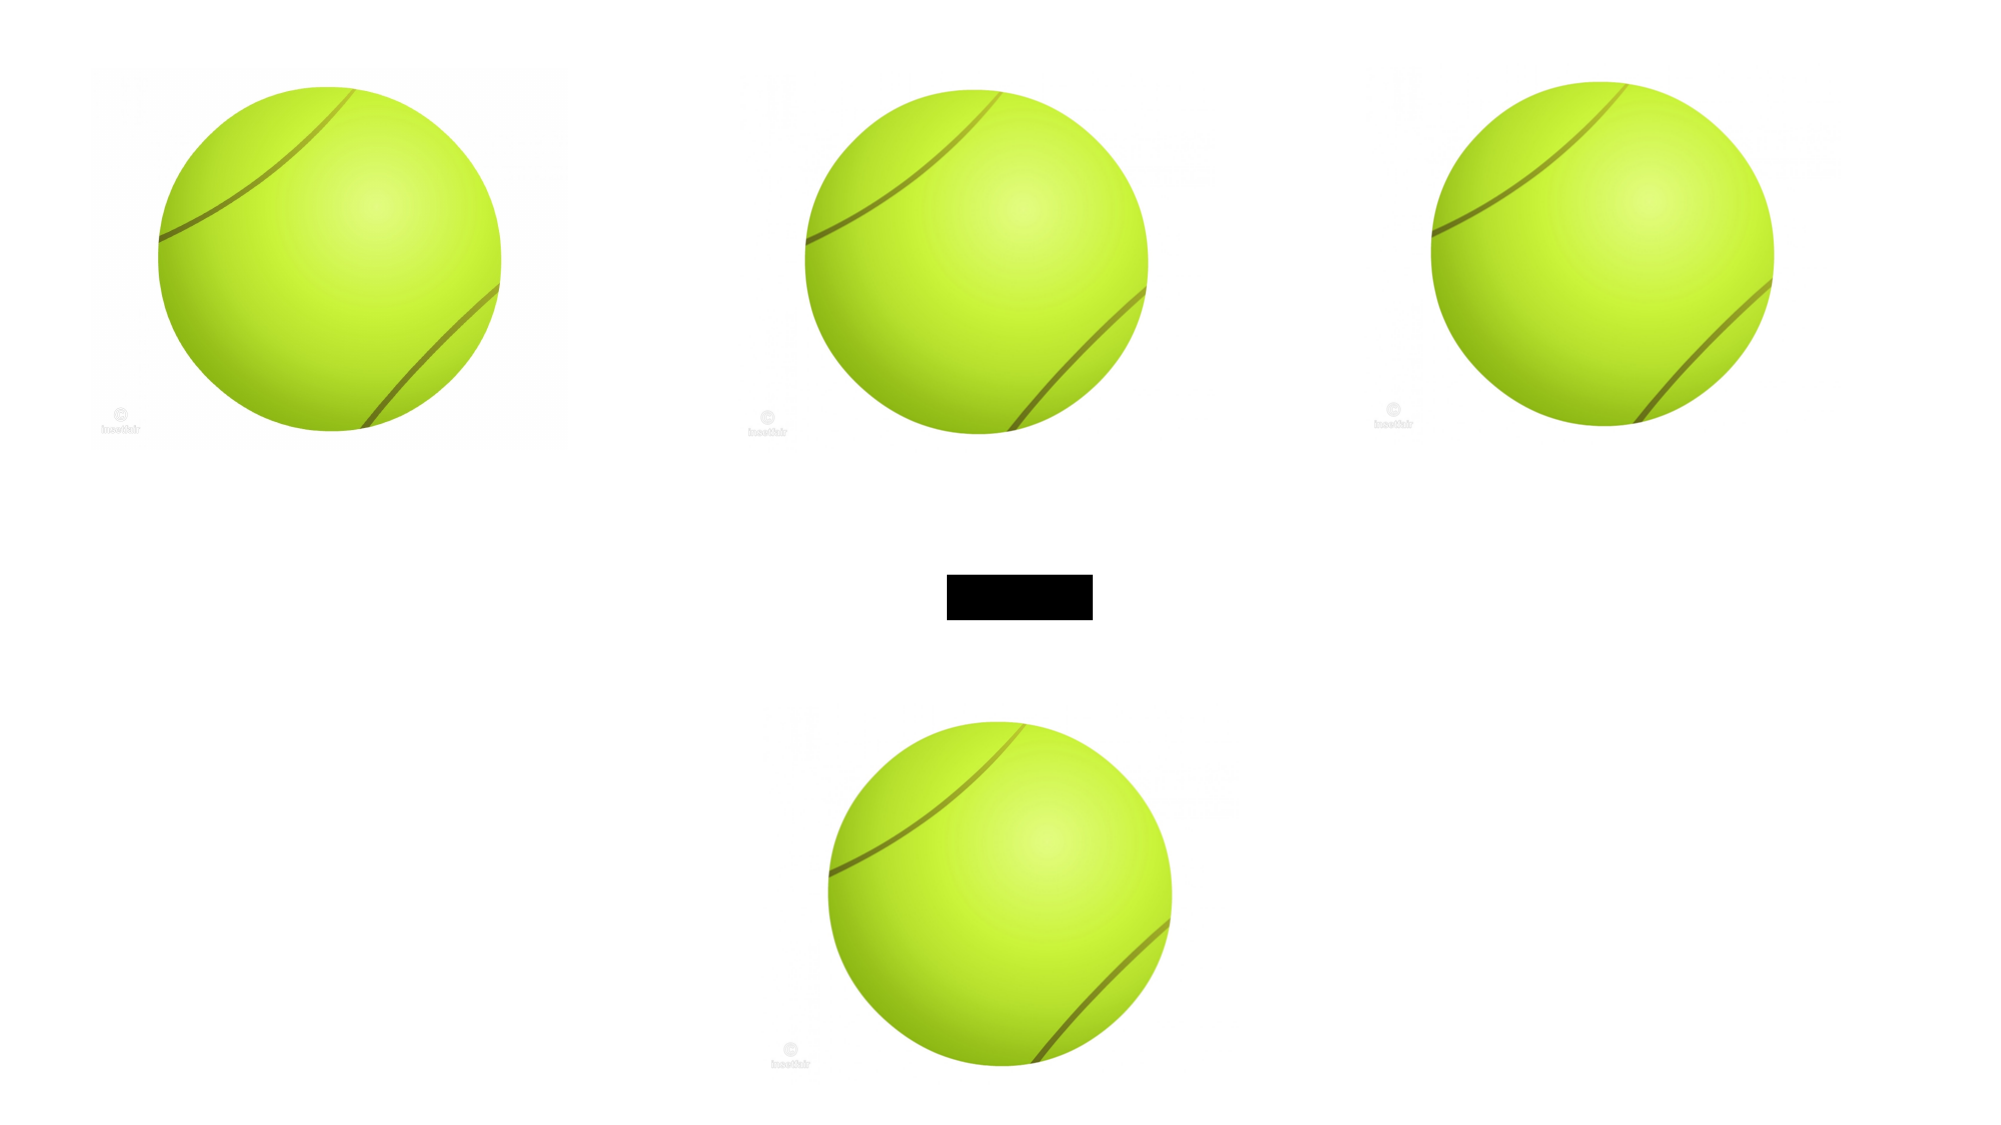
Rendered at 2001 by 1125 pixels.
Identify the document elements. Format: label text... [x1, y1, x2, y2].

picture [91, 68, 568, 450]
picture [1364, 63, 1841, 445]
text_box - [909, 142, 1044, 915]
picture [738, 71, 1215, 453]
picture [761, 703, 1239, 1085]
